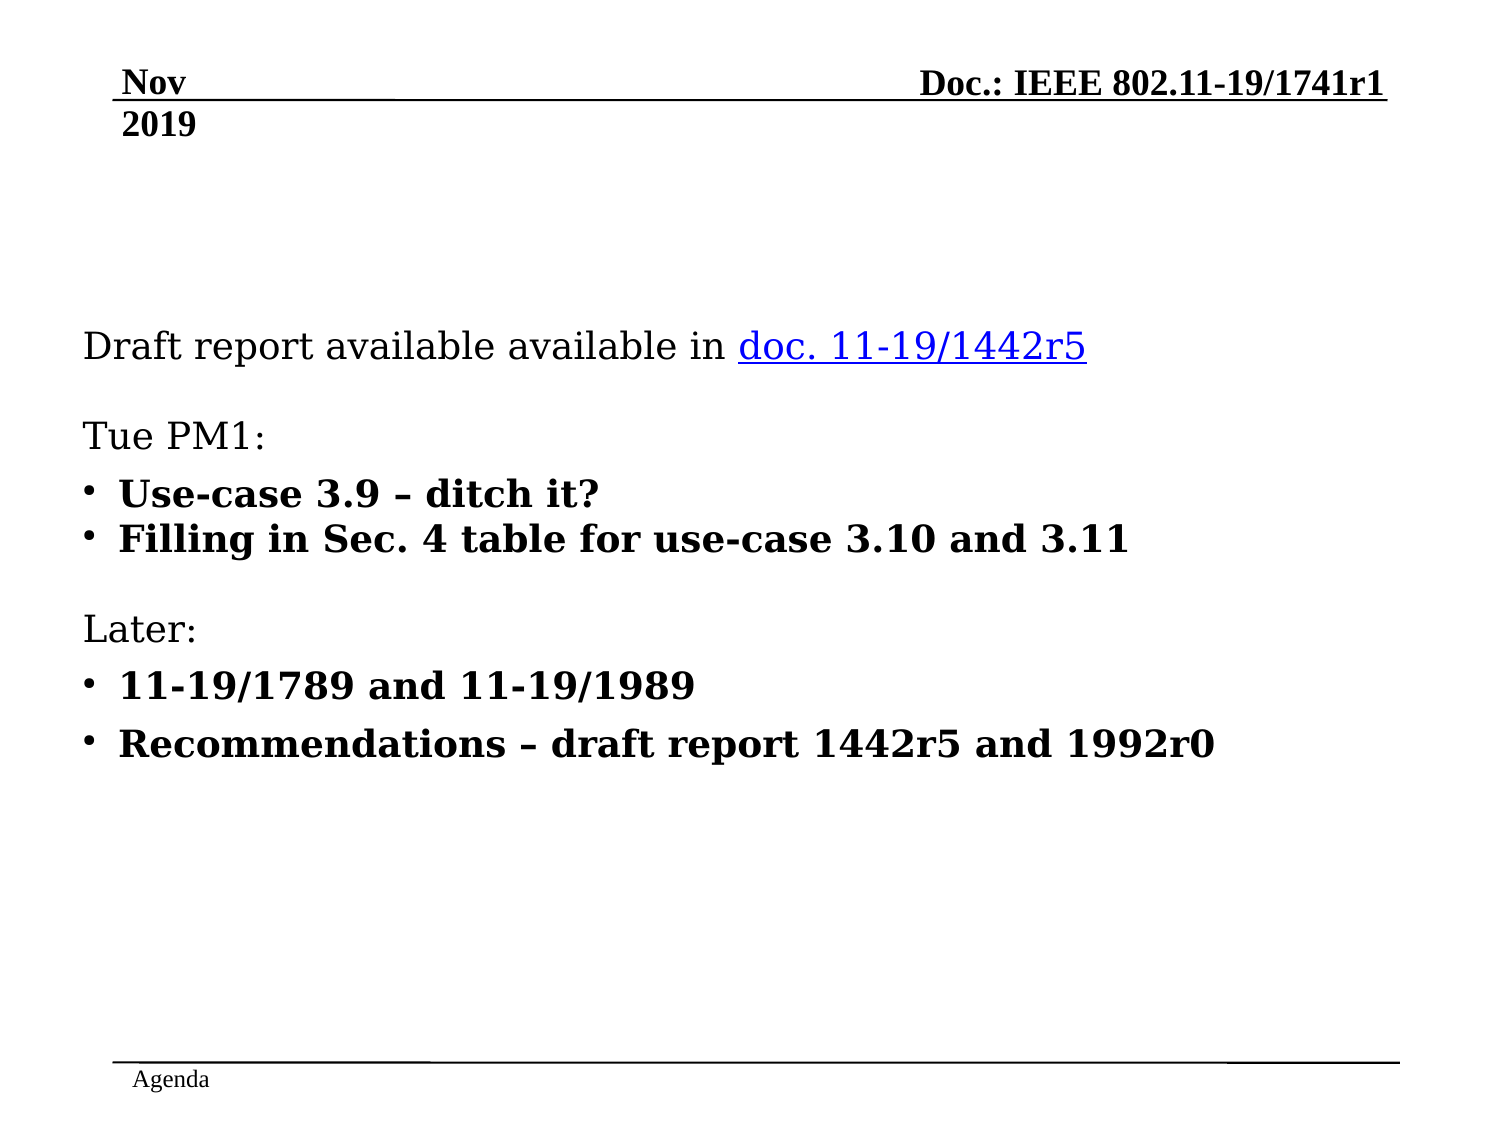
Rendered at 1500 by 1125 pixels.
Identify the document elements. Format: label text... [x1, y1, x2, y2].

text_box Draft report available available in doc. 11-19/1442r5 Tue PM1: Use-case 3.9 – ditch it? Filling in Sec. 4 table for use-case 3.10 and 3.11 Later: 11-19/1789 and 11-19/1989 Recommendations – draft report 1442r5 and 1992r0 [82, 321, 1433, 765]
text_box Nov 2019 [106, 53, 284, 107]
